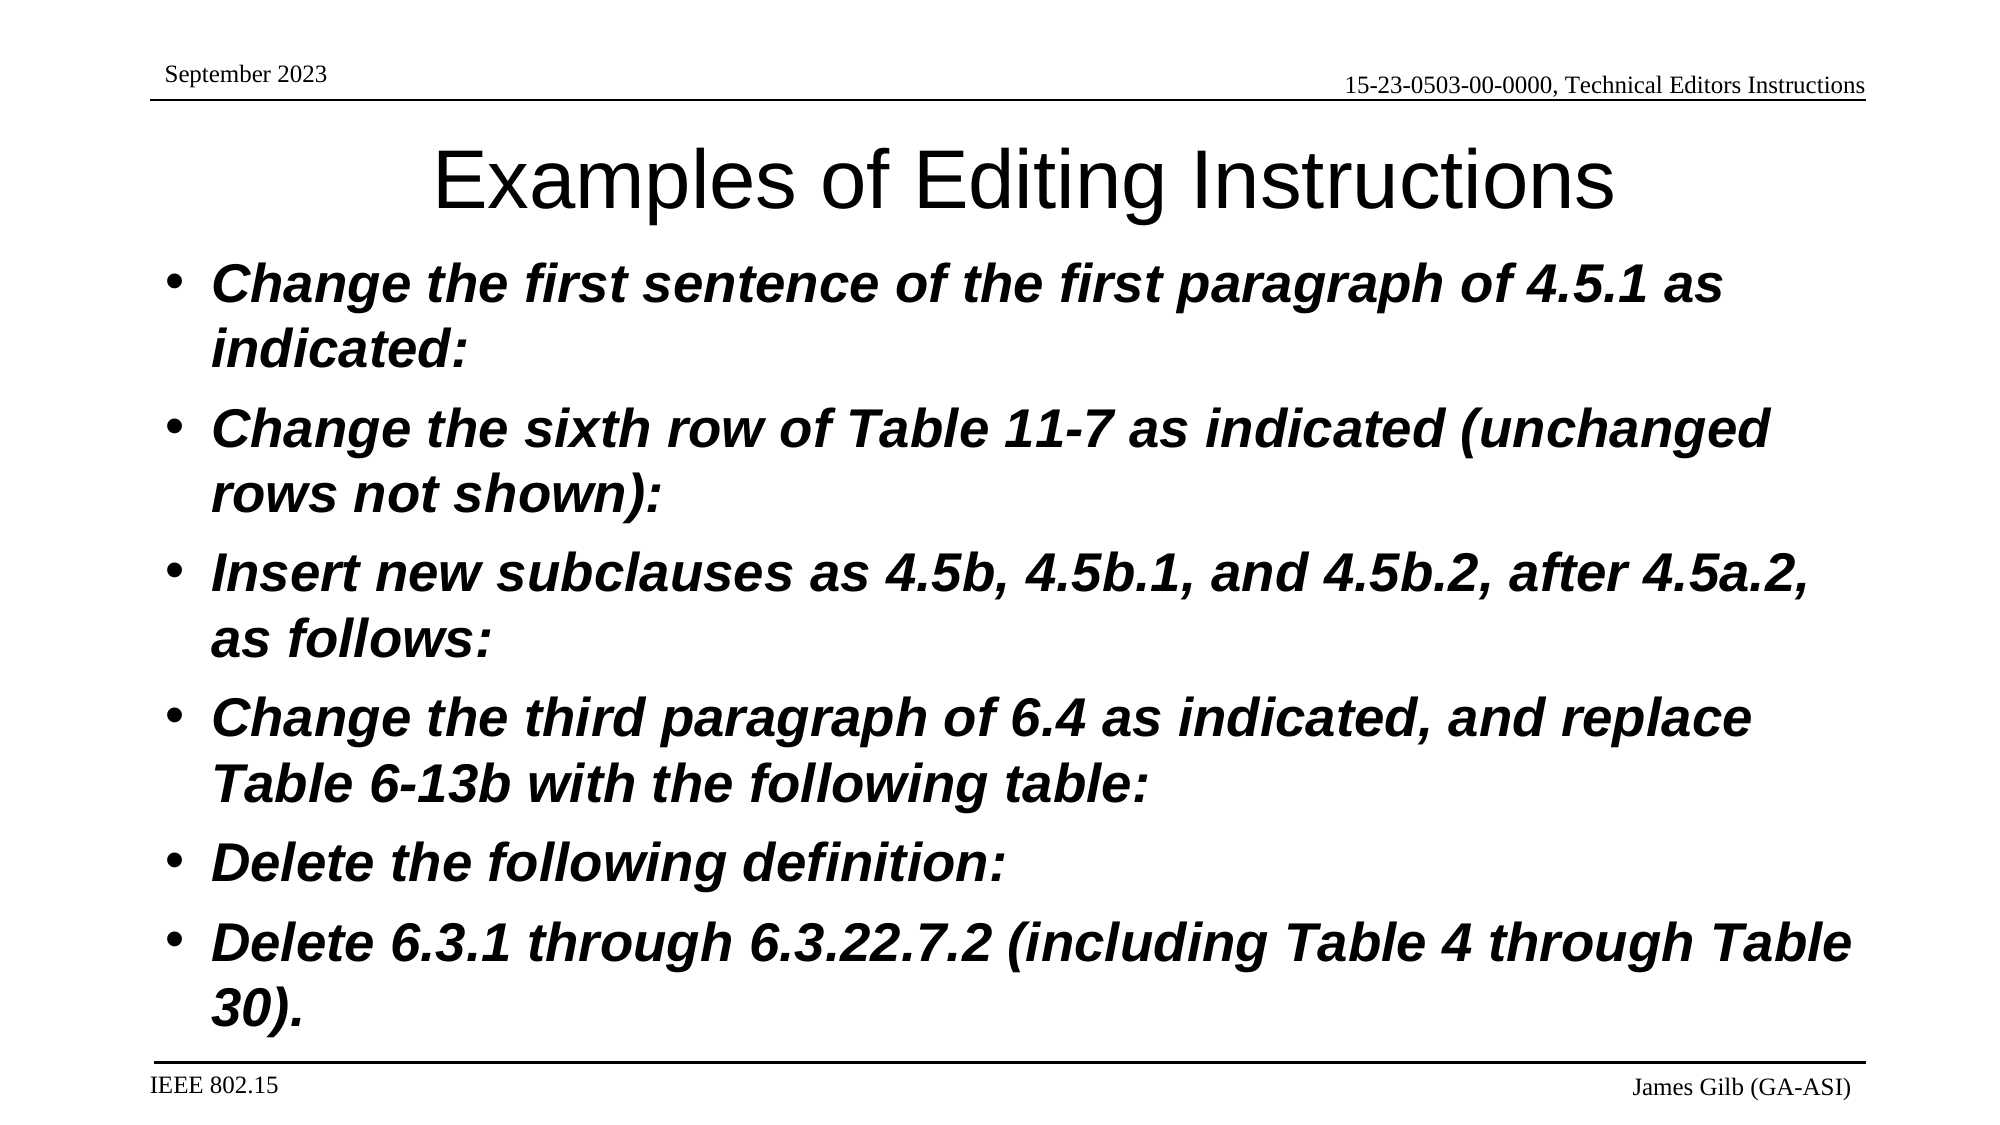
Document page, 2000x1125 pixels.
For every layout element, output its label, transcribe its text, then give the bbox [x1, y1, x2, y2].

list Change the first sentence of the first paragraph of 4.5.1 as indicated: Change the sixth row of Table 11-7 as indicated (unchanged rows not shown): Insert new subclauses as 4.5b, 4.5b.1, and 4.5b.2, after 4.5a.2, as follows: Change the third paragraph of 6.4 as indicated, and replace Table 6-13b with the following table: Delete the following definition: Delete 6.3.1 through 6.3.22.7.2 (including Table 4 through Table 30). [149, 239, 1900, 1051]
title Examples of Editing Instructions [149, 112, 1900, 238]
